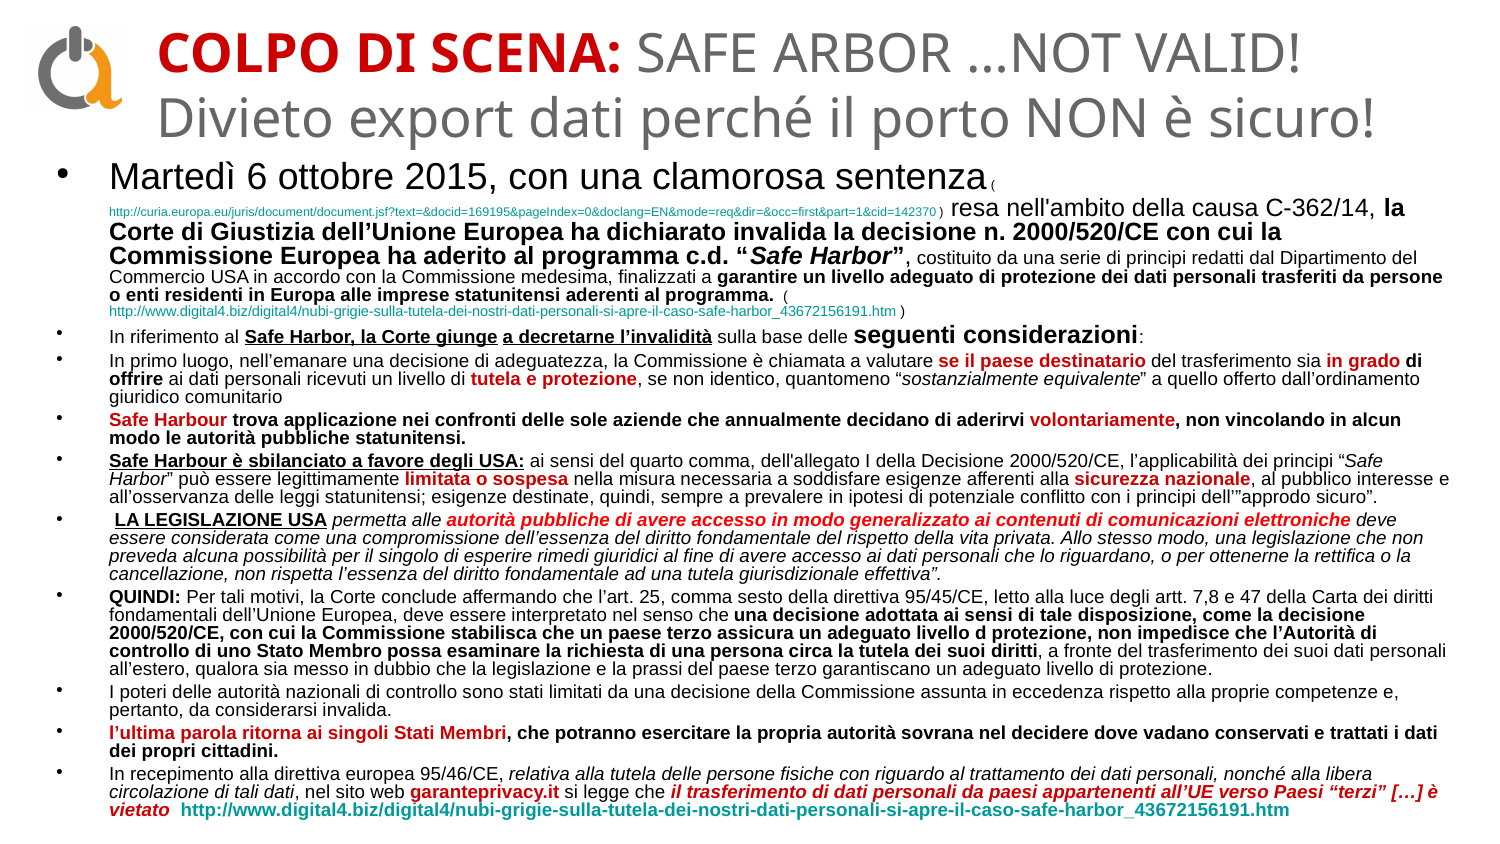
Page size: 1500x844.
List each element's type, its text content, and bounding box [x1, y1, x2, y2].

picture [23, 23, 129, 116]
list Martedì 6 ottobre 2015, con una clamorosa sentenza (http://curia.europa.eu/juris/document/document.jsf?text=&docid=169195&pageIndex=0&doclang=EN&mode=req&dir=&occ=first&part=1&cid=142370 ) resa nell'ambito della causa C-362/14, la Corte di Giustizia dell’Unione Europea ha dichiarato invalida la decisione n. 2000/520/CE con cui la Commissione Europea ha aderito al programma c.d. “Safe Harbor”, costituito da una serie di principi redatti dal Dipartimento del Commercio USA in accordo con la Commissione medesima, finalizzati a garantire un livello adeguato di protezione dei dati personali trasferiti da persone o enti residenti in Europa alle imprese statunitensi aderenti al programma. (http://www.digital4.biz/digital4/nubi-grigie-sulla-tutela-dei-nostri-dati-personali-si-apre-il-caso-safe-harbor_43672156191.htm ) In riferimento al Safe Harbor, la Corte giunge a decretarne l’invalidità sulla base delle seguenti considerazioni: In primo luogo, nell’emanare una decisione di adeguatezza, la Commissione è chiamata a valutare se il paese destinatario del trasferimento sia in grado di offrire ai dati personali ricevuti un livello di tutela e protezione, se non identico, quantomeno “sostanzialmente equivalente” a quello offerto dall’ordinamento giuridico comunitario Safe Harbour trova applicazione nei confronti delle sole aziende che annualmente decidano di aderirvi volontariamente, non vincolando in alcun modo le autorità pubbliche statunitensi. Safe Harbour è sbilanciato a favore degli USA: ai sensi del quarto comma, dell'allegato I della Decisione 2000/520/CE, l’applicabilità dei principi “Safe Harbor” può essere legittimamente limitata o sospesa nella misura necessaria a soddisfare esigenze afferenti alla sicurezza nazionale, al pubblico interesse e all’osservanza delle leggi statunitensi; esigenze destinate, quindi, sempre a prevalere in ipotesi di potenziale conflitto con i principi dell’”approdo sicuro”. LA LEGISLAZIONE USA permetta alle autorità pubbliche di avere accesso in modo generalizzato ai contenuti di comunicazioni elettroniche deve essere considerata come una compromissione dell’essenza del diritto fondamentale del rispetto della vita privata. Allo stesso modo, una legislazione che non preveda alcuna possibilità per il singolo di esperire rimedi giuridici al fine di avere accesso ai dati personali che lo riguardano, o per ottenerne la rettifica o la cancellazione, non rispetta l’essenza del diritto fondamentale ad una tutela giurisdizionale effettiva”. QUINDI: Per tali motivi, la Corte conclude affermando che l’art. 25, comma sesto della direttiva 95/45/CE, letto alla luce degli artt. 7,8 e 47 della Carta dei diritti fondamentali dell’Unione Europea, deve essere interpretato nel senso che una decisione adottata ai sensi di tale disposizione, come la decisione 2000/520/CE, con cui la Commissione stabilisca che un paese terzo assicura un adeguato livello d protezione, non impedisce che l’Autorità di controllo di uno Stato Membro possa esaminare la richiesta di una persona circa la tutela dei suoi diritti, a fronte del trasferimento dei suoi dati personali all’estero, qualora sia messo in dubbio che la legislazione e la prassi del paese terzo garantiscano un adeguato livello di protezione. I poteri delle autorità nazionali di controllo sono stati limitati da una decisione della Commissione assunta in eccedenza rispetto alla proprie competenze e, pertanto, da considerarsi invalida. l’ultima parola ritorna ai singoli Stati Membri, che potranno esercitare la propria autorità sovrana nel decidere dove vadano conservati e trattati i dati dei propri cittadini. In recepimento alla direttiva europea 95/46/CE, relativa alla tutela delle persone fisiche con riguardo al trattamento dei dati personali, nonché alla libera circolazione di tali dati, nel sito web garanteprivacy.it si legge che il trasferimento di dati personali da paesi appartenenti all’UE verso Paesi “terzi” […] è vietato http://www.digital4.biz/digital4/nubi-grigie-sulla-tutela-dei-nostri-dati-personali-si-apre-il-caso-safe-harbor_43672156191.htm [23, 153, 1465, 792]
title COLPO DI SCENA: SAFE ARBOR …NOT VALID! Divieto export dati perché il porto NON è sicuro! [141, 12, 1492, 154]
